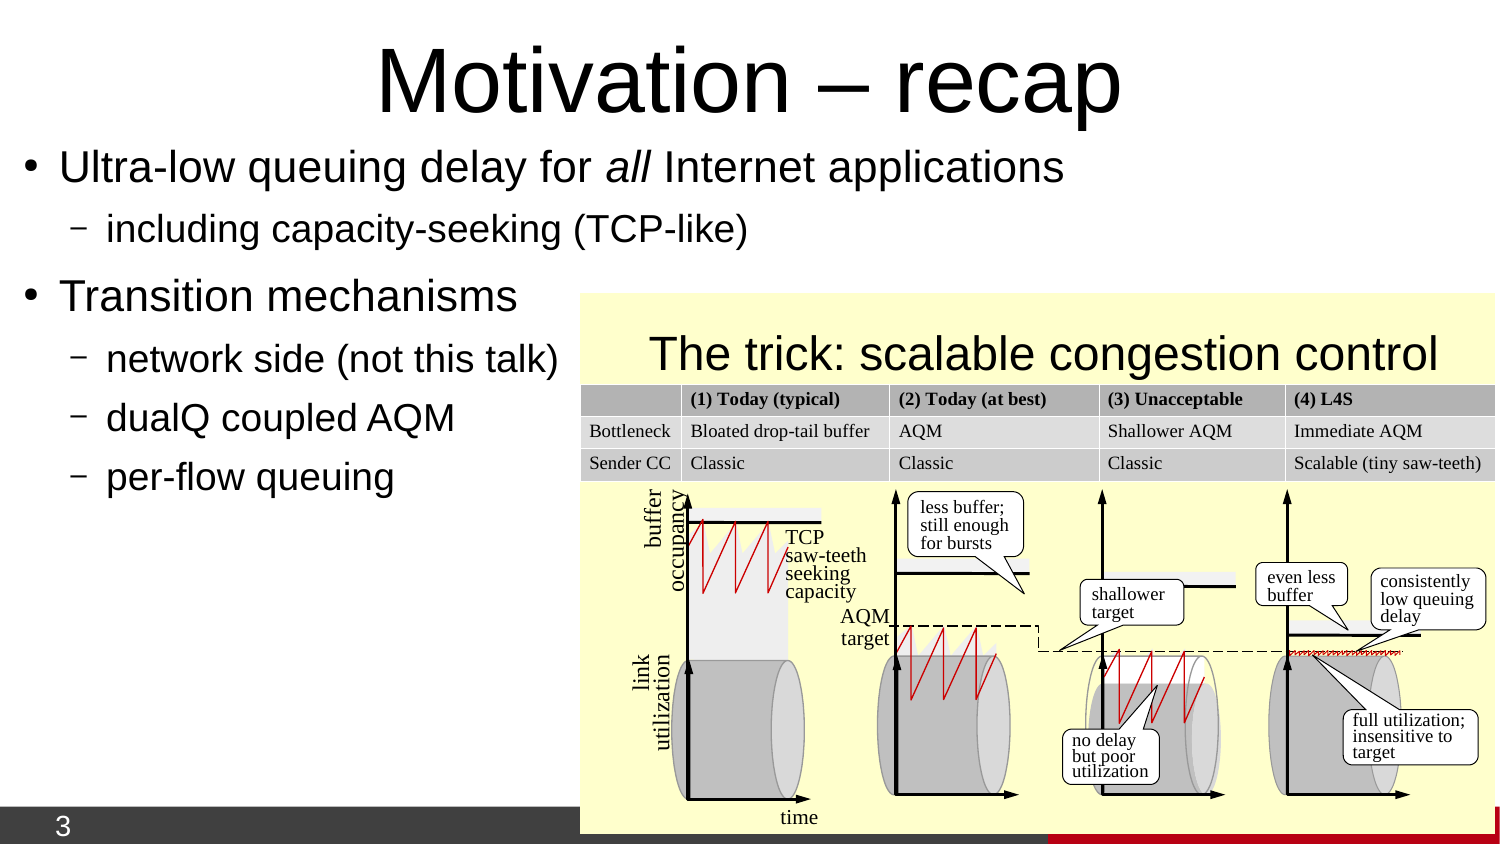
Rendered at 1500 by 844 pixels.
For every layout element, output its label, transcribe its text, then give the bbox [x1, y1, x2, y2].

picture [579, 293, 1495, 834]
list Ultra-low queuing delay for all Internet applications including capacity-seeking (TCP-like) Transition mechanisms network side (not this talk) dualQ coupled AQM per-flow queuing [11, 141, 1384, 500]
title Motivation – recap [75, 10, 1425, 151]
